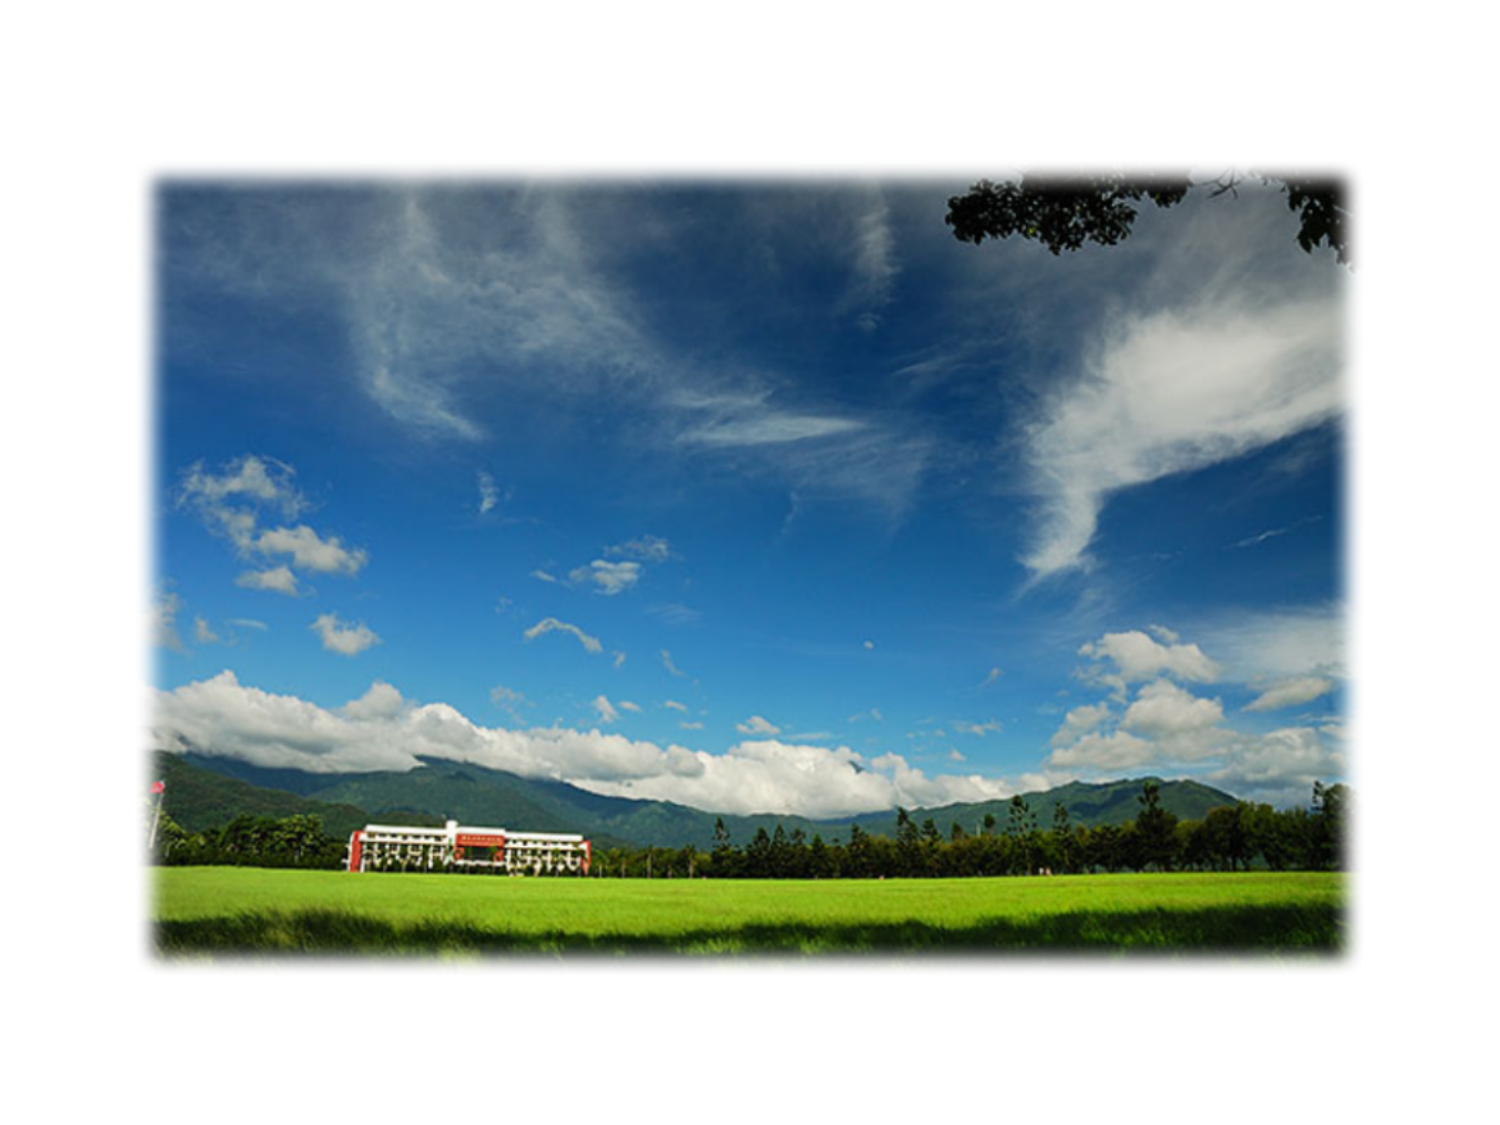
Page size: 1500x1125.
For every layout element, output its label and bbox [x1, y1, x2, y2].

picture [135, 160, 1365, 978]
